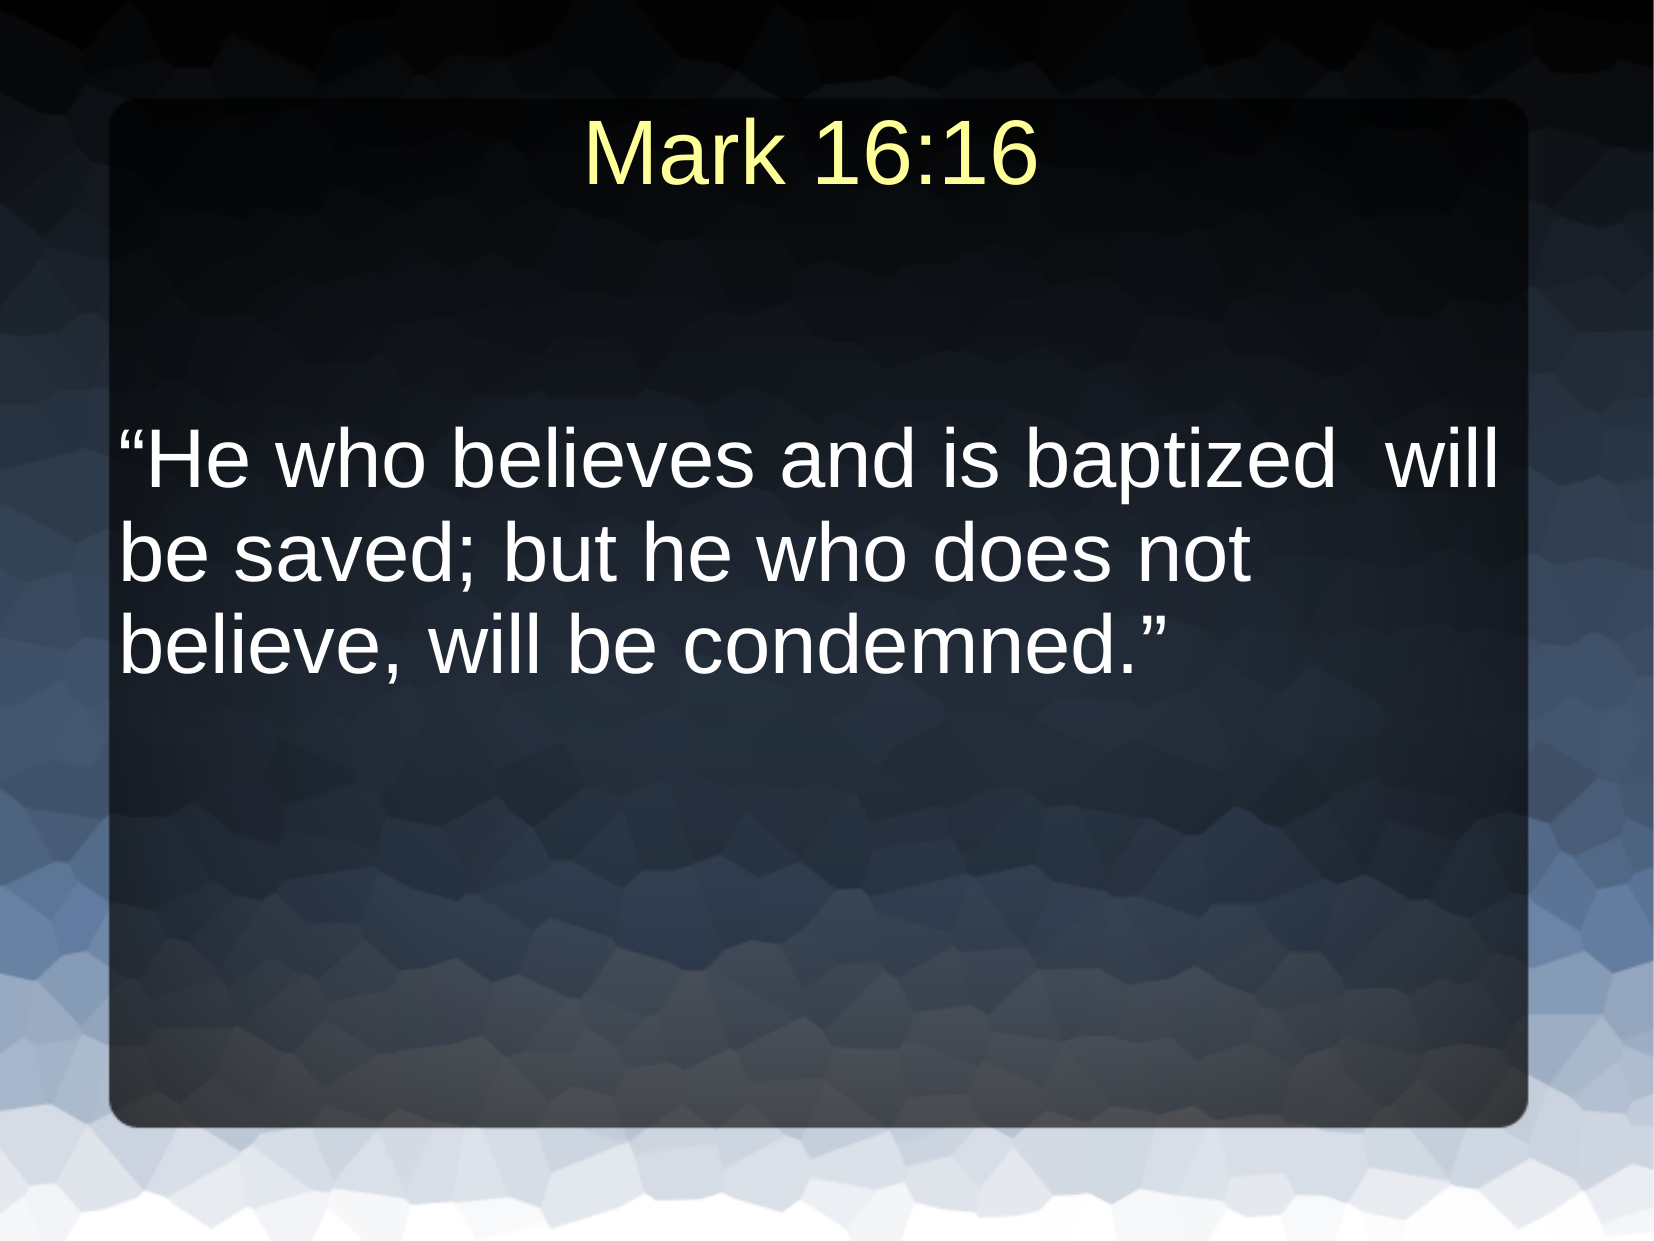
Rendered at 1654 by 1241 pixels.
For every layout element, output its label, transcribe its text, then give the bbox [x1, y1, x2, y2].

list “He who believes and is baptized will be saved; but he who does not believe, will be condemned.” [118, 290, 1506, 1109]
picture [0, 0, 1654, 1241]
title Mark 16:16 [118, 49, 1506, 257]
